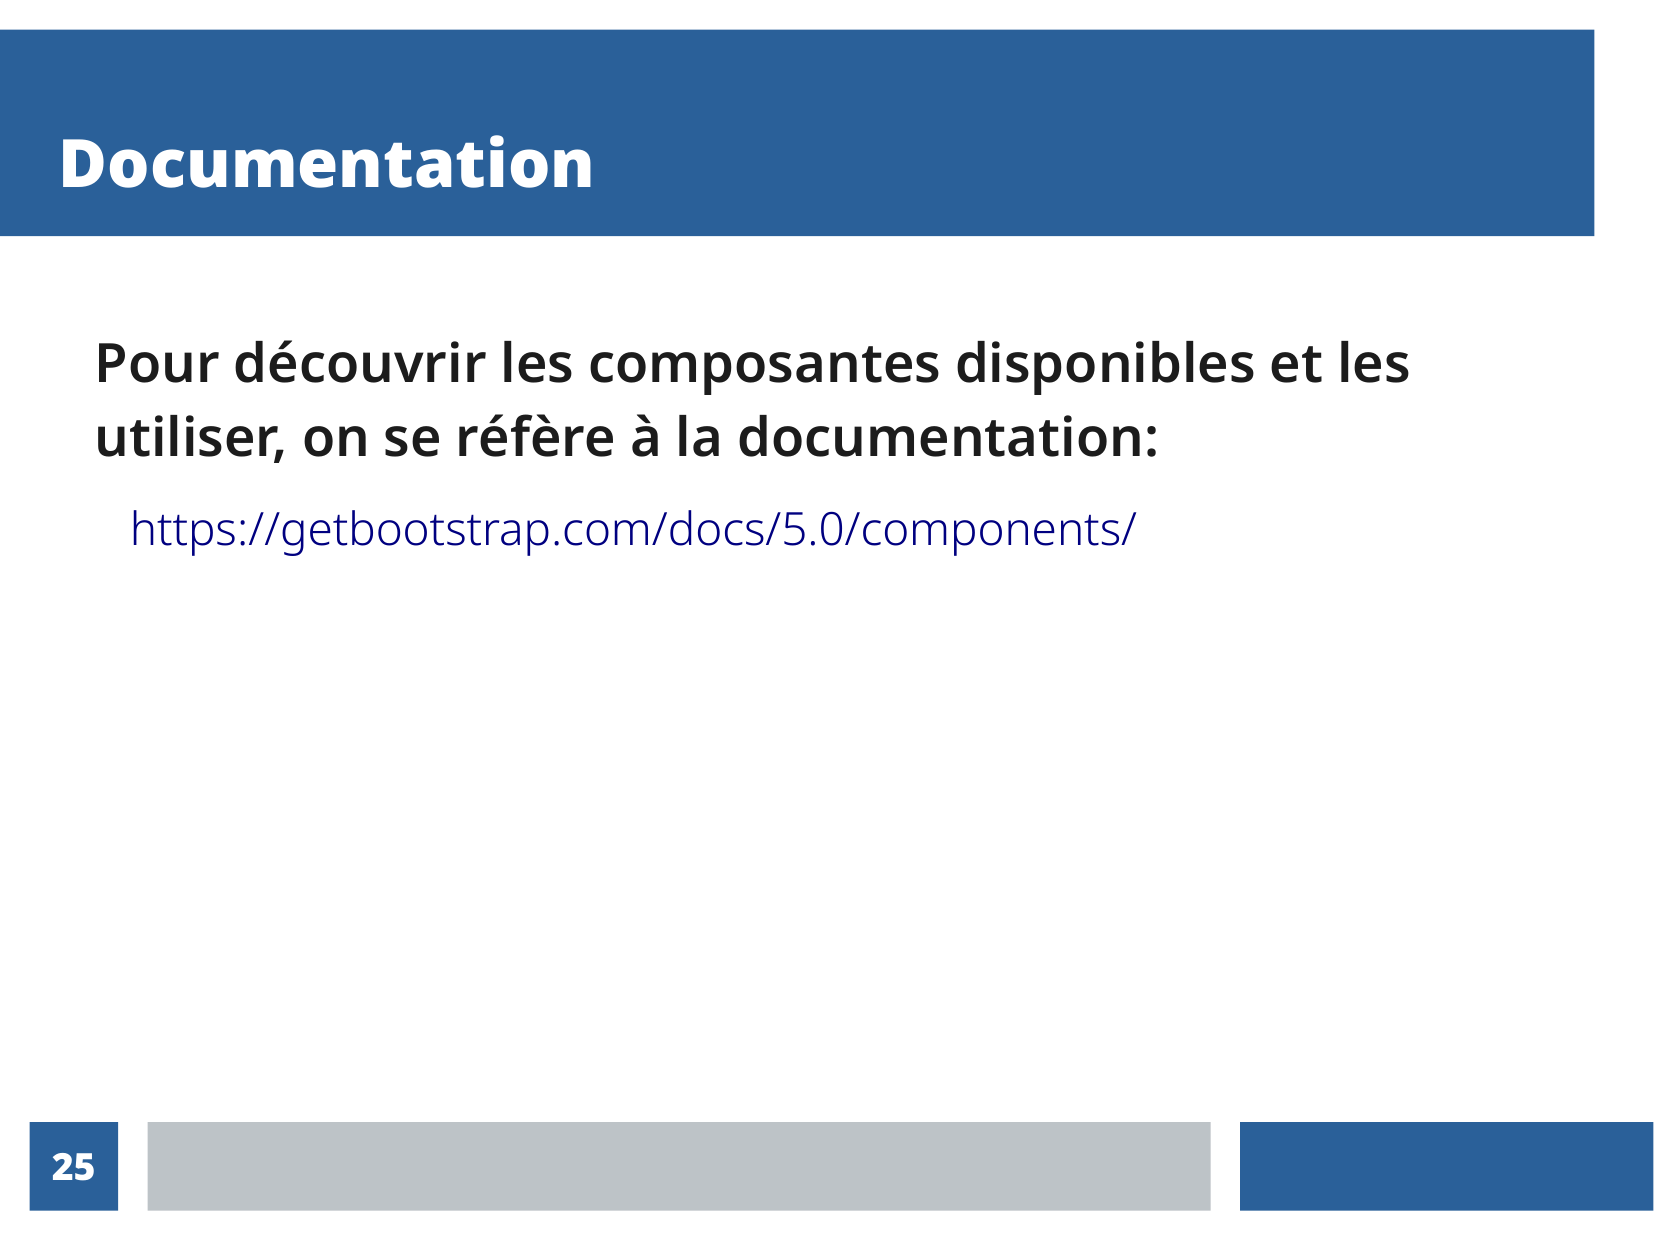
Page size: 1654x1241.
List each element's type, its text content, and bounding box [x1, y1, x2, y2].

list Pour découvrir les composantes disponibles et les utiliser, on se réfère à la documentation: https://getbootstrap.com/docs/5.0/components/ [59, 324, 1565, 1093]
title Documentation [59, 59, 1595, 207]
